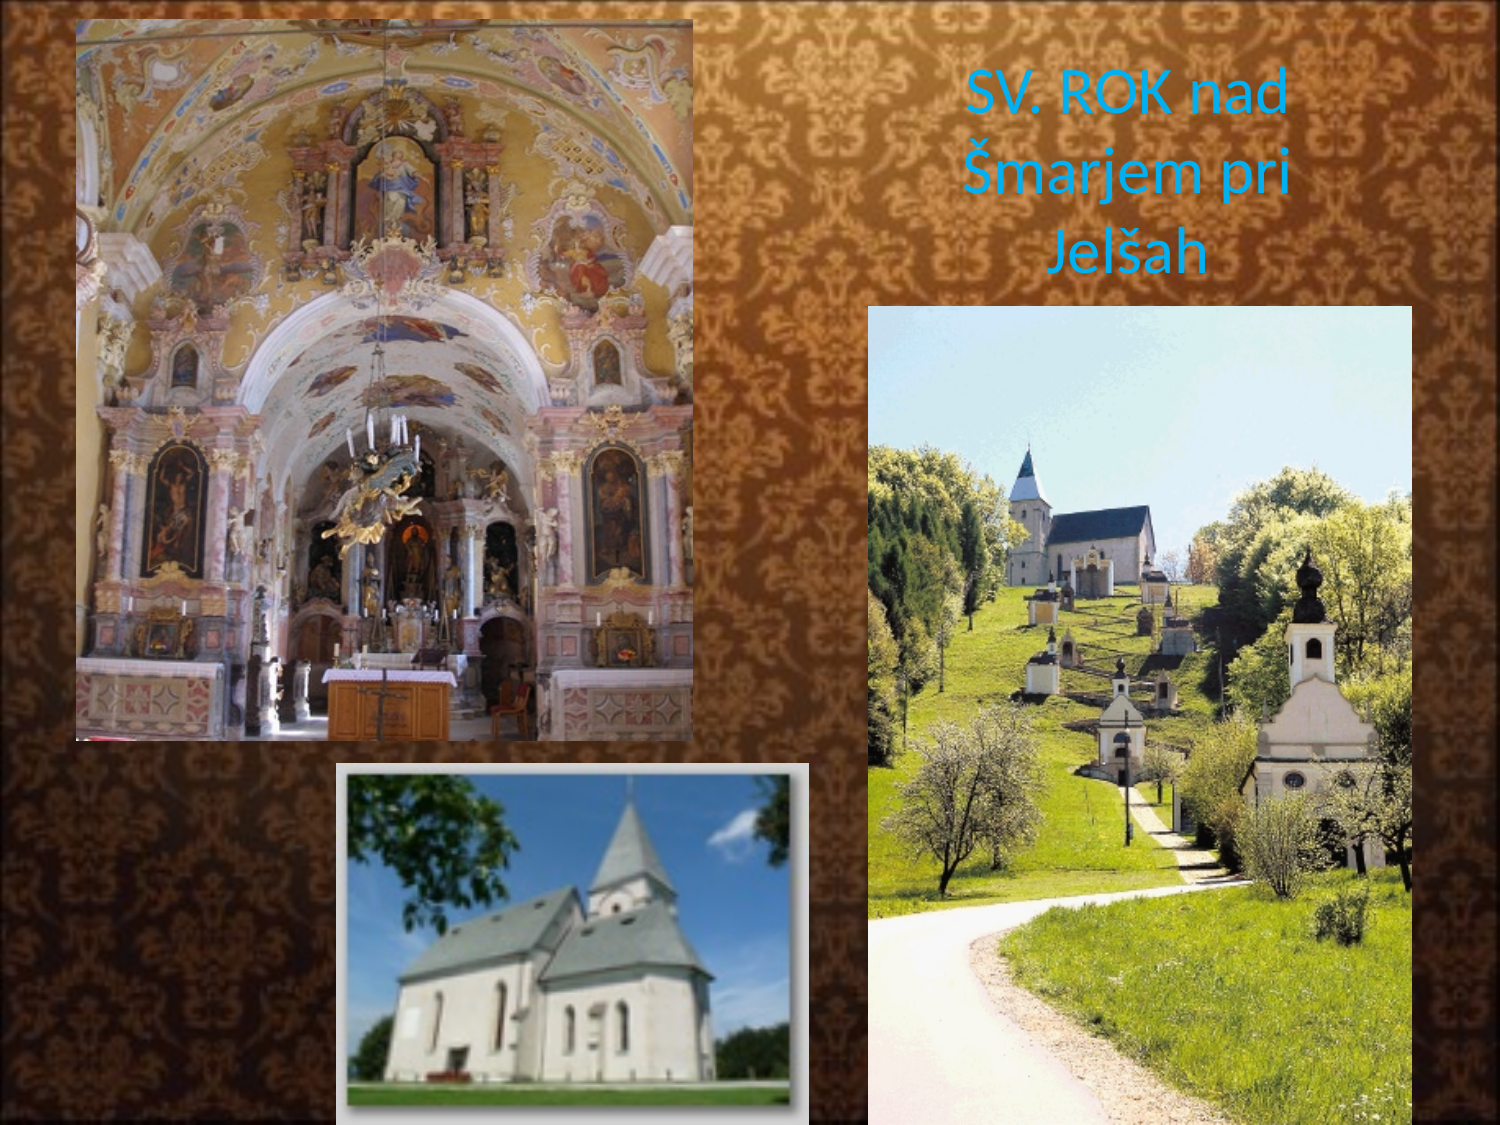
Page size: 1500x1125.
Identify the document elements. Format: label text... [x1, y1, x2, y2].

title SV. ROK nad Šmarjem pri Jelšah [879, 31, 1376, 303]
picture [0, 0, 1500, 1125]
